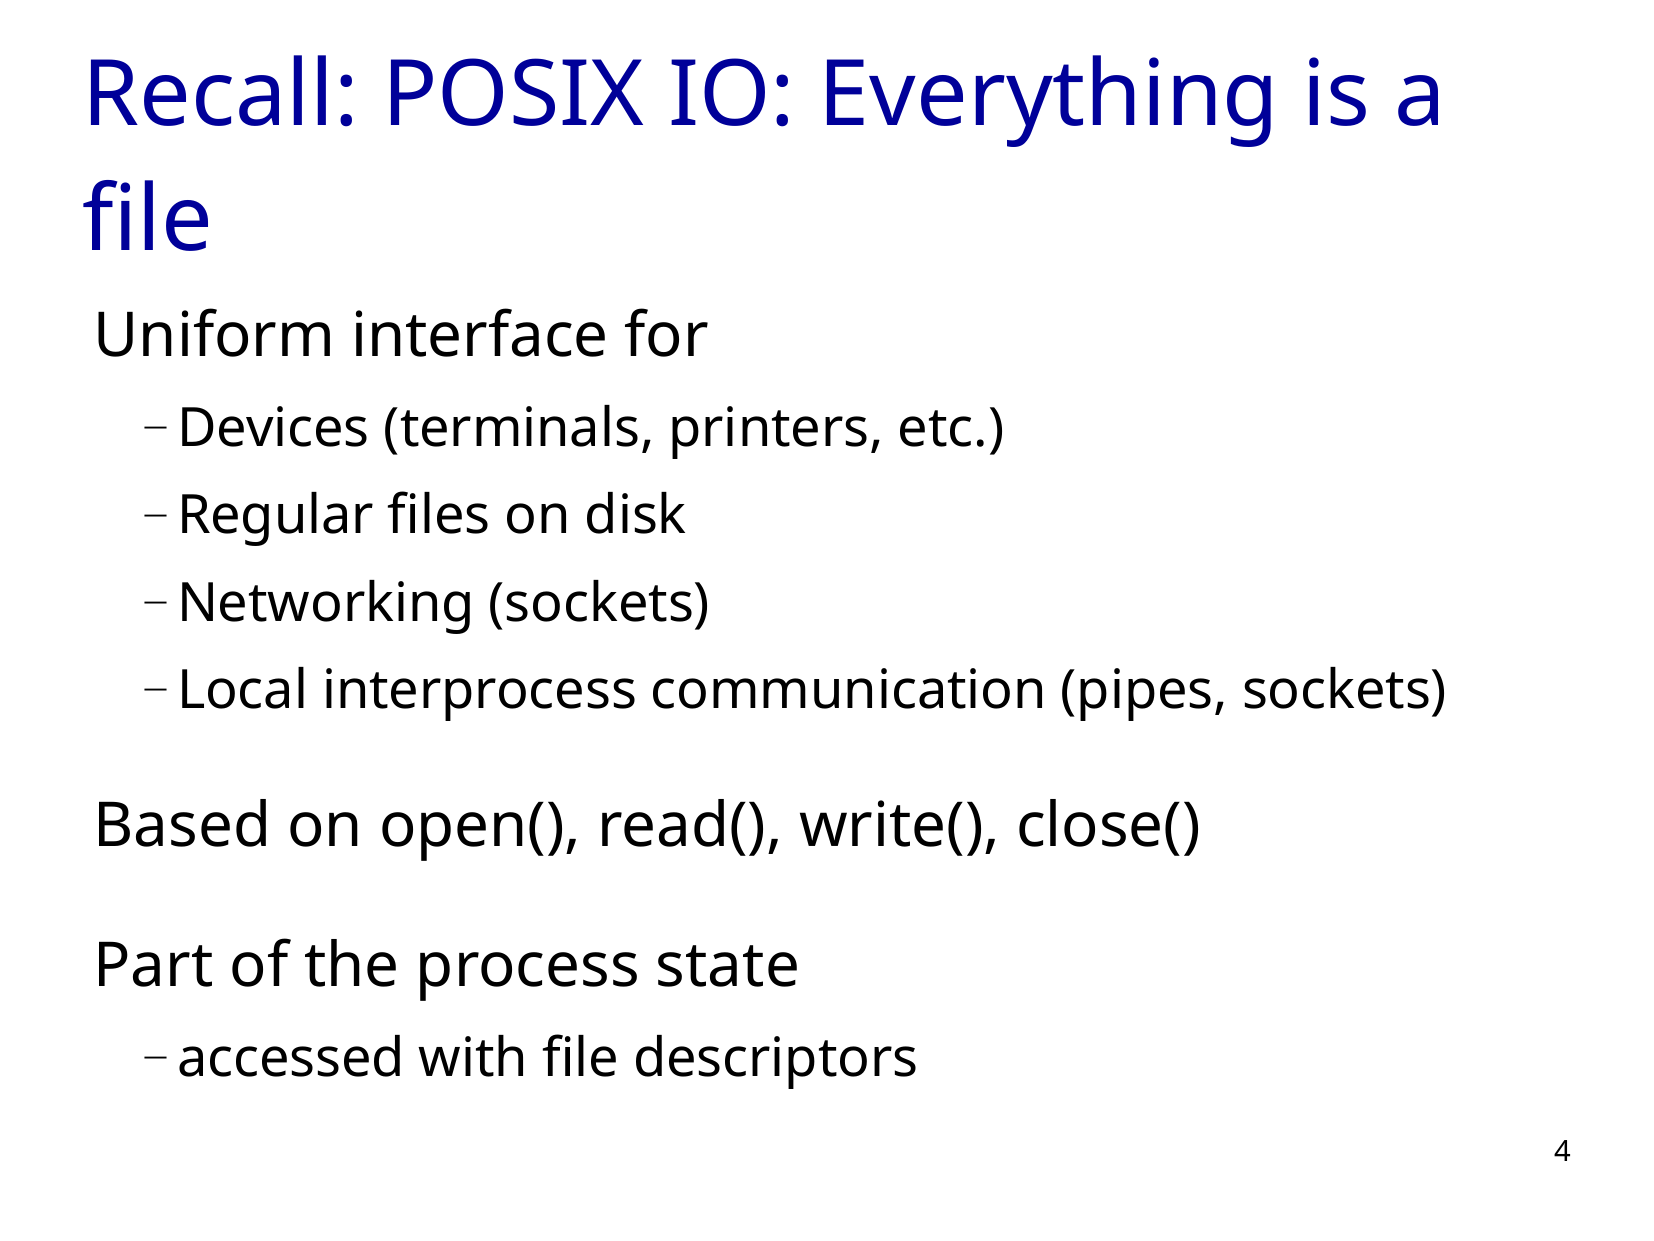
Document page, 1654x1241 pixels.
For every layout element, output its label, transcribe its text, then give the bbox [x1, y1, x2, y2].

list Uniform interface for Devices (terminals, printers, etc.) Regular files on disk Networking (sockets) Local interprocess communication (pipes, sockets) Based on open(), read(), write(), close() Part of the process state accessed with file descriptors [60, 290, 1571, 1096]
title Recall: POSIX IO: Everything is a file [82, 49, 1571, 257]
